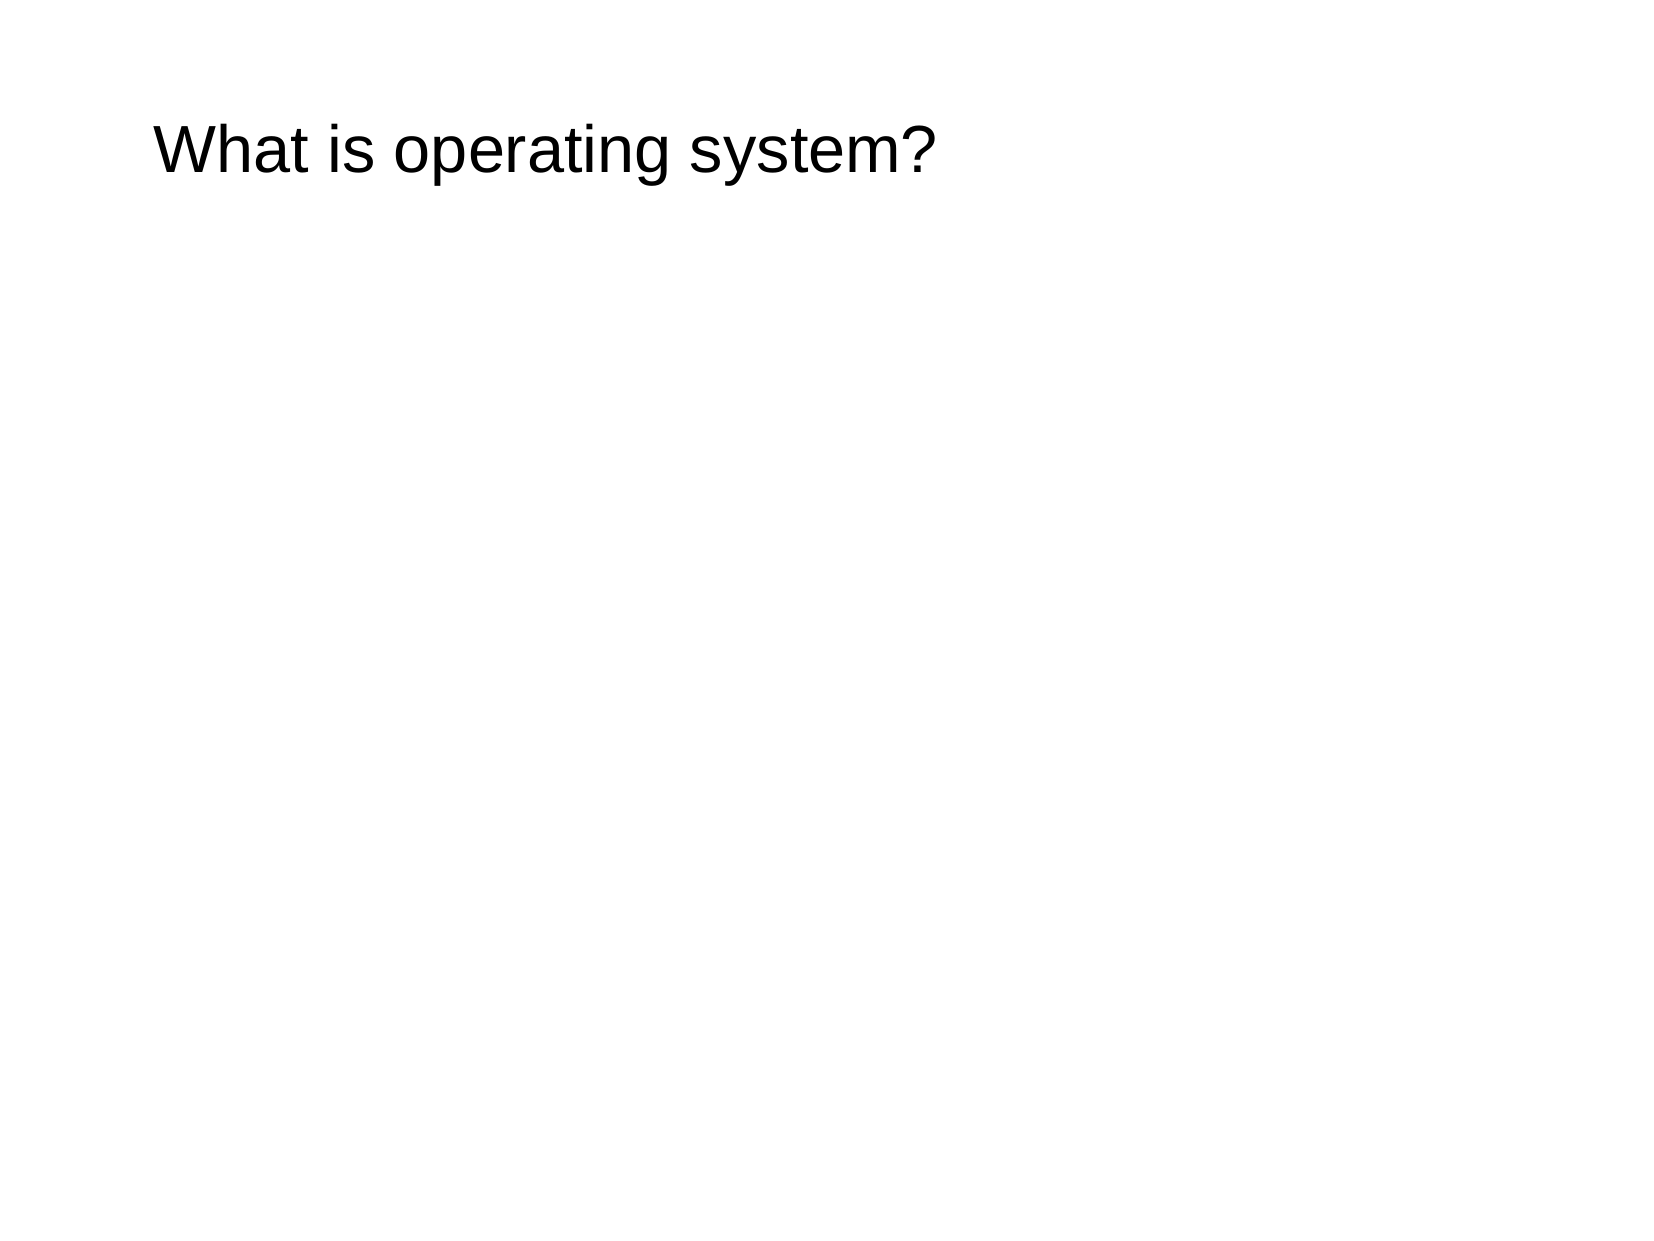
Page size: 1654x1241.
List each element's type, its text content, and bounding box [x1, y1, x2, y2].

list What is operating system? [82, 112, 1571, 1010]
